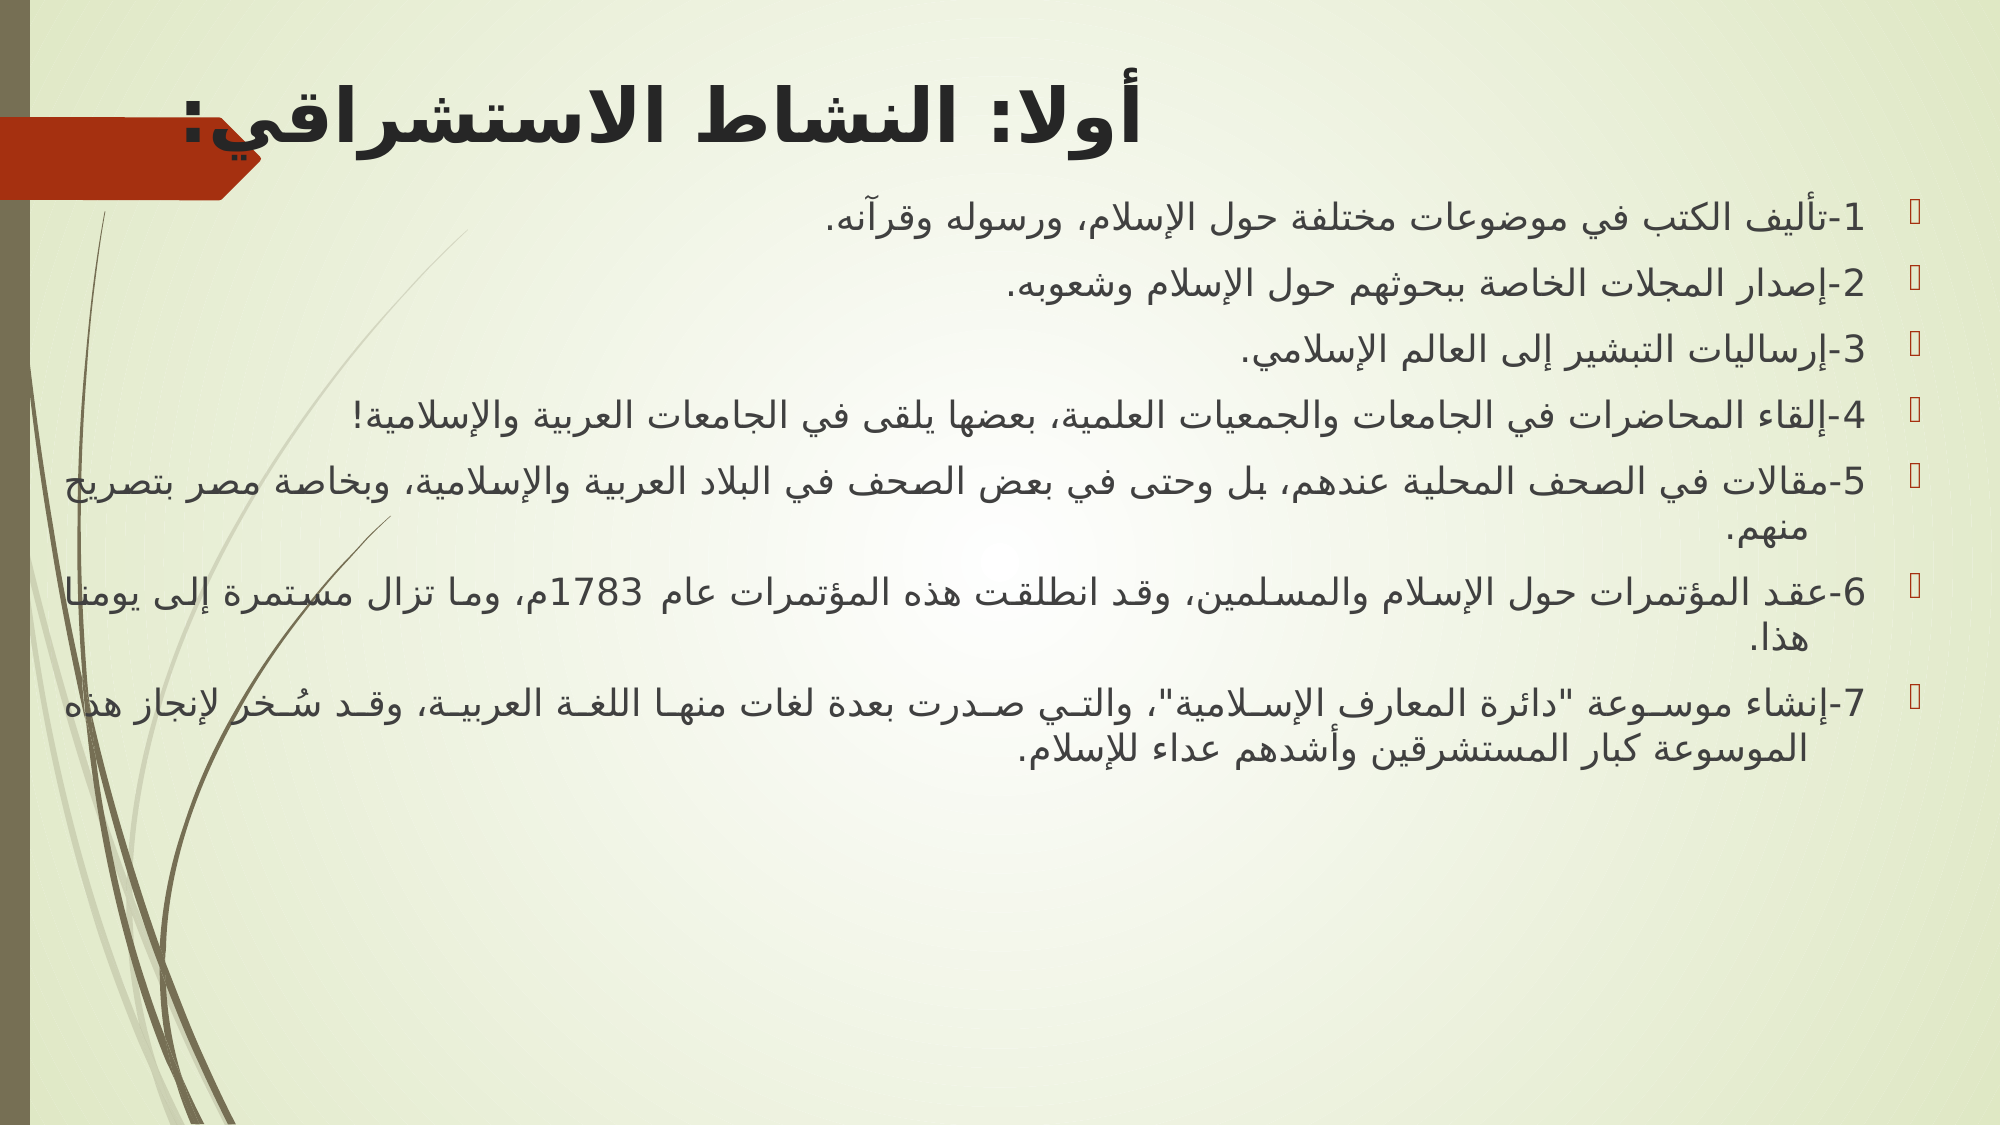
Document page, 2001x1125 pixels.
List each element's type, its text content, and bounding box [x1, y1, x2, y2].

list 1-تأليف الكتب في موضوعات مختلفة حول الإسلام، ورسوله وقرآنه. 2-إصدار المجلات الخاصة ببحوثهم حول الإسلام وشعوبه. 3-إرساليات التبشير إلى العالم الإسلامي. 4-إلقاء المحاضرات في الجامعات والجمعيات العلمية، بعضها يلقى في الجامعات العربية والإسلامية! 5-مقالات في الصحف المحلية عندهم، بل وحتى في بعض الصحف في البلاد العربية والإسلامية، وبخاصة مصر بتصريح منهم. 6-عقد المؤتمرات حول الإسلام والمسلمين، وقد انطلقت هذه المؤتمرات عام 1783م، وما تزال مستمرة إلى يومنا هذا. 7-إنشاء موسوعة "دائرة المعارف الإسلامية"، والتي صدرت بعدة لغات منها اللغة العربية، وقد سُخر لإنجاز هذه الموسوعة كبار المستشرقين وأشدهم عداء للإسلام. [48, 185, 1938, 1076]
title أولا: النشاط الاستشراقي: [137, 59, 1863, 185]
